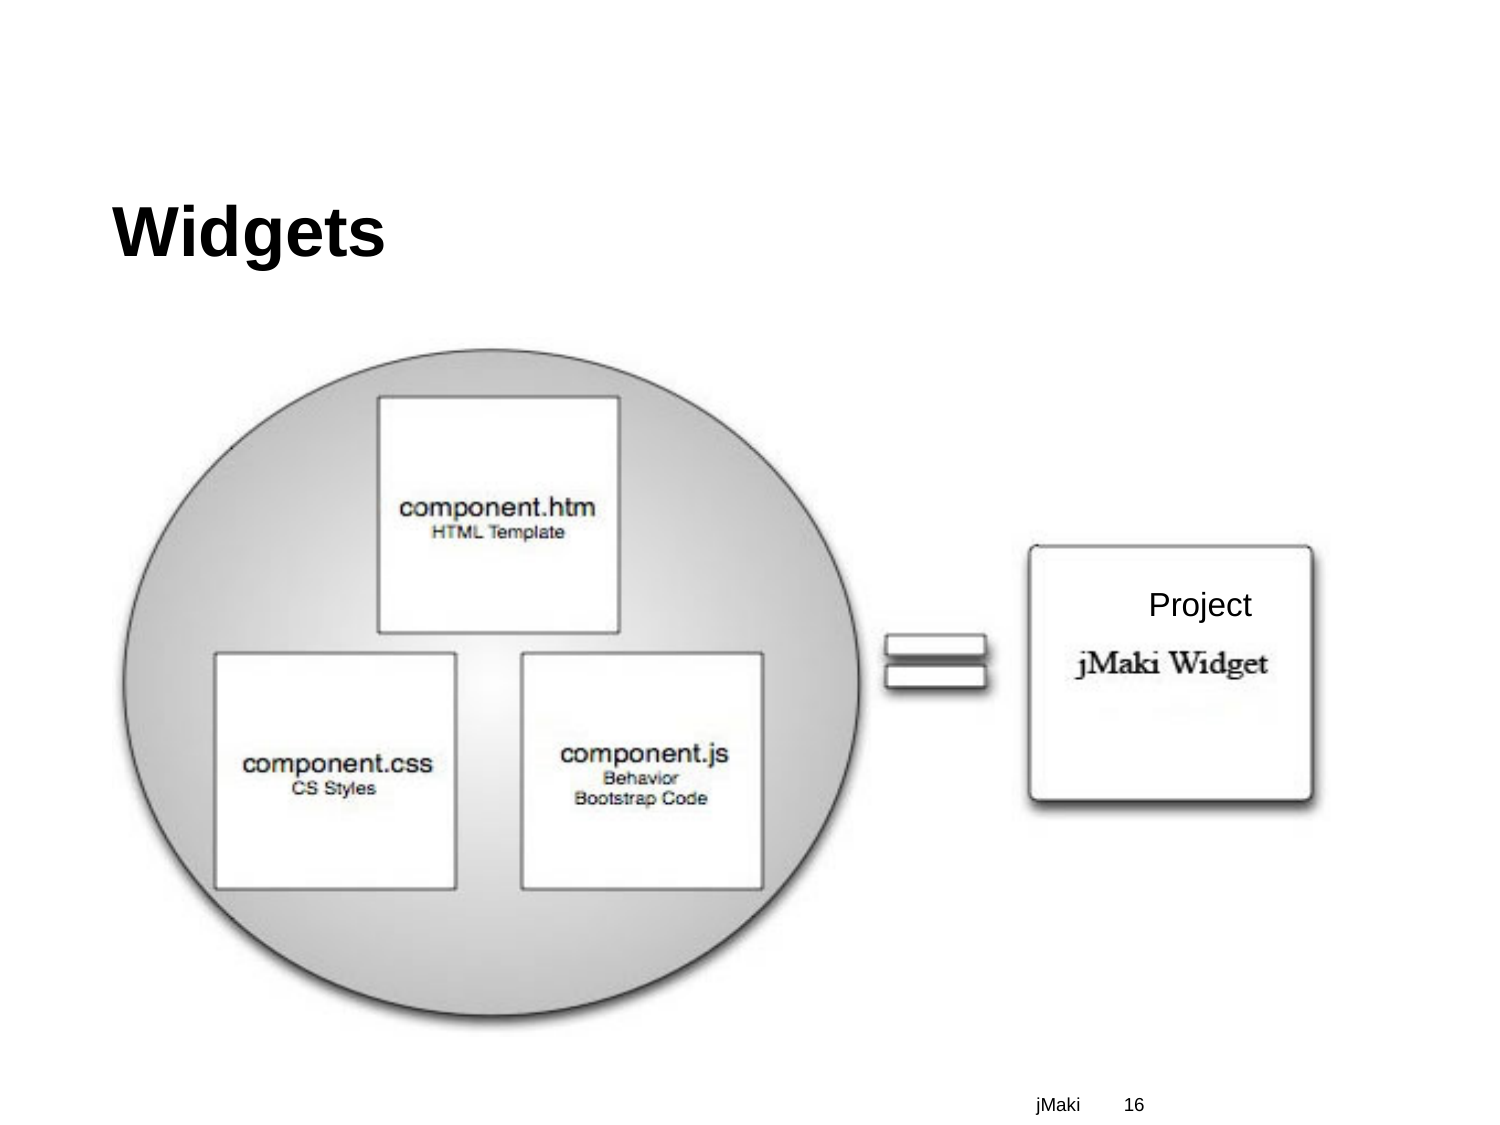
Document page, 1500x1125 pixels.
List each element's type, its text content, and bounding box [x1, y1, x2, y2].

title Widgets [112, 119, 1417, 271]
picture [112, 337, 1337, 1037]
text_box Project [1148, 590, 1387, 656]
